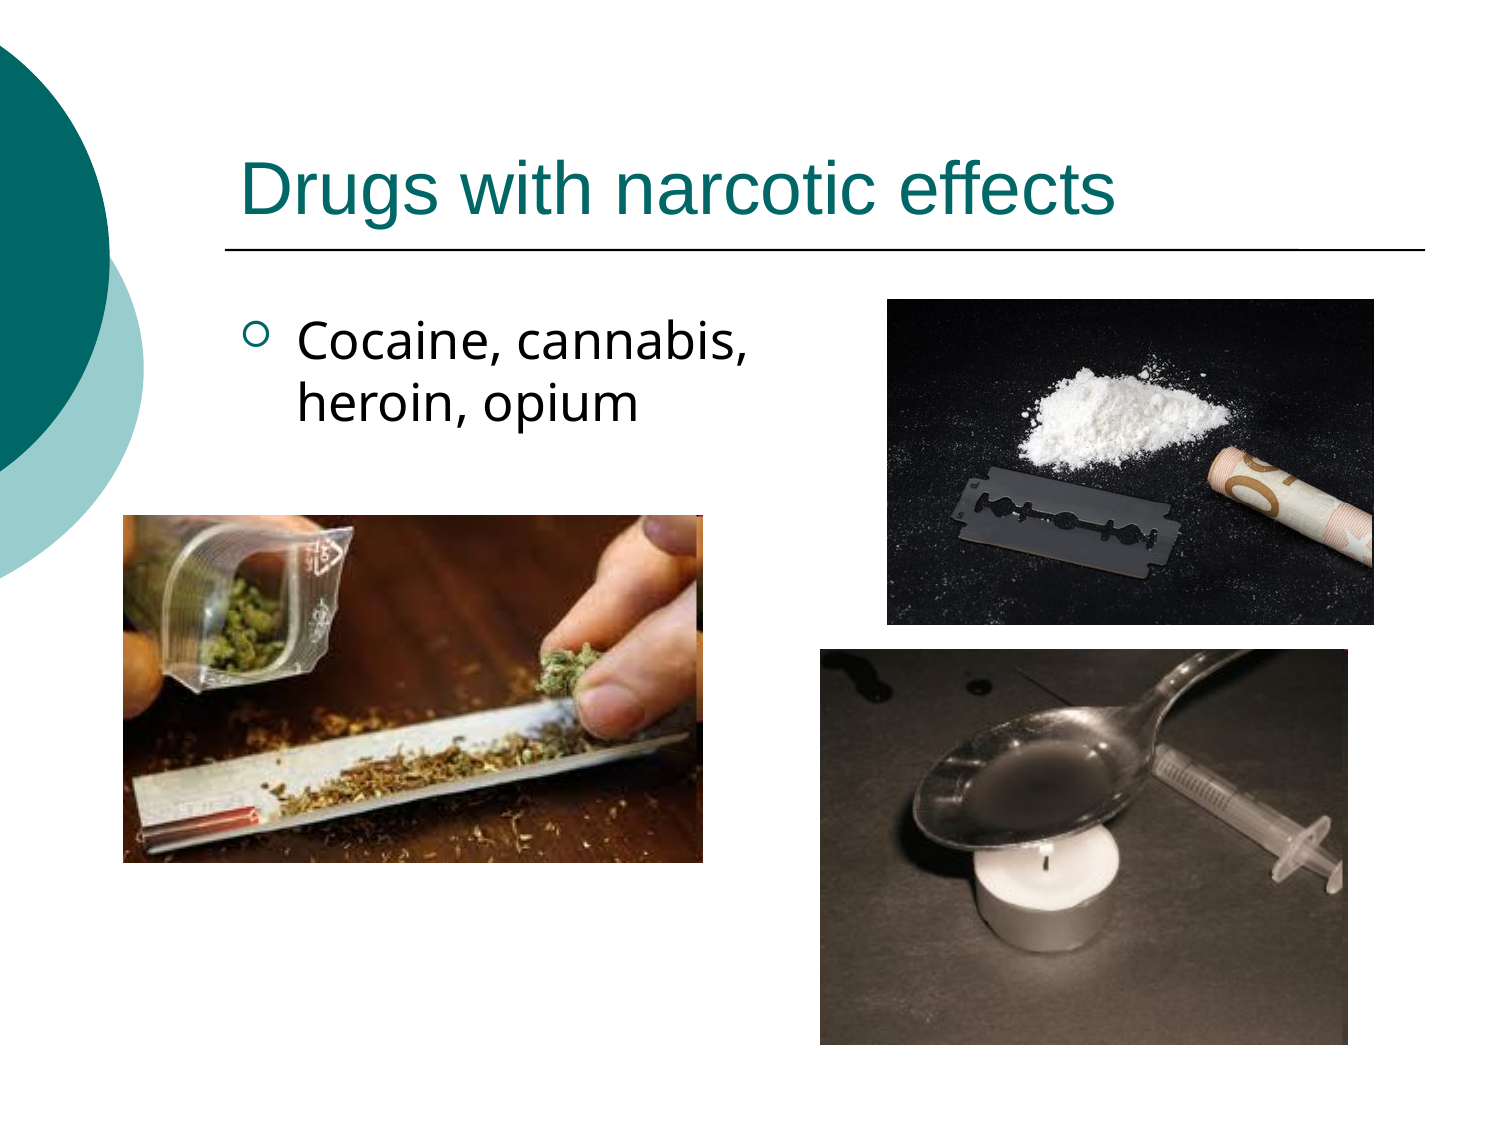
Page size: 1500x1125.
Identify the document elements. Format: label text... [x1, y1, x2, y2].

picture [887, 299, 1374, 625]
list Cocaine, cannabis, heroin, opium [224, 299, 812, 975]
picture [123, 515, 703, 863]
title Drugs with narcotic effects [224, 49, 1425, 237]
picture [820, 649, 1348, 1045]
